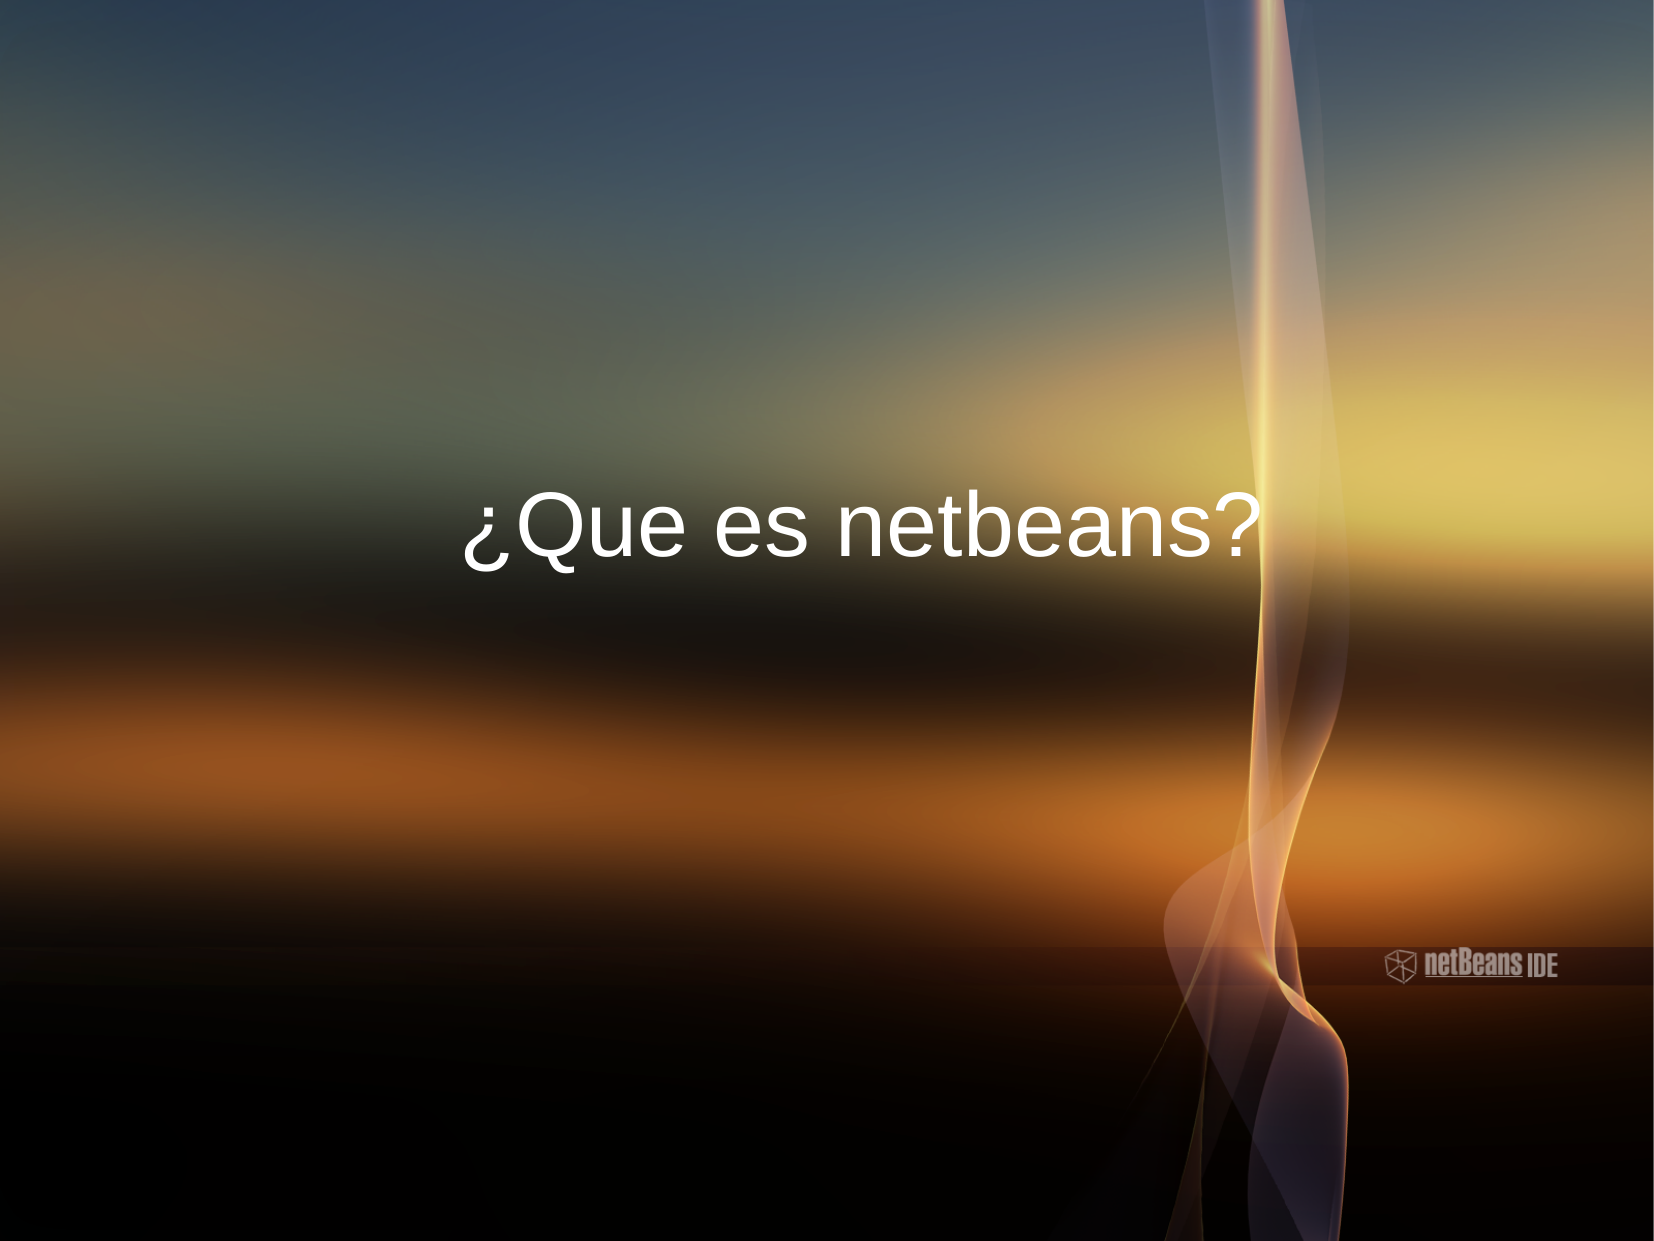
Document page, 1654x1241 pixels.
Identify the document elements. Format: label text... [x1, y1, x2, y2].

title ¿Que es netbeans? [118, 472, 1607, 680]
picture [0, 0, 1654, 1241]
